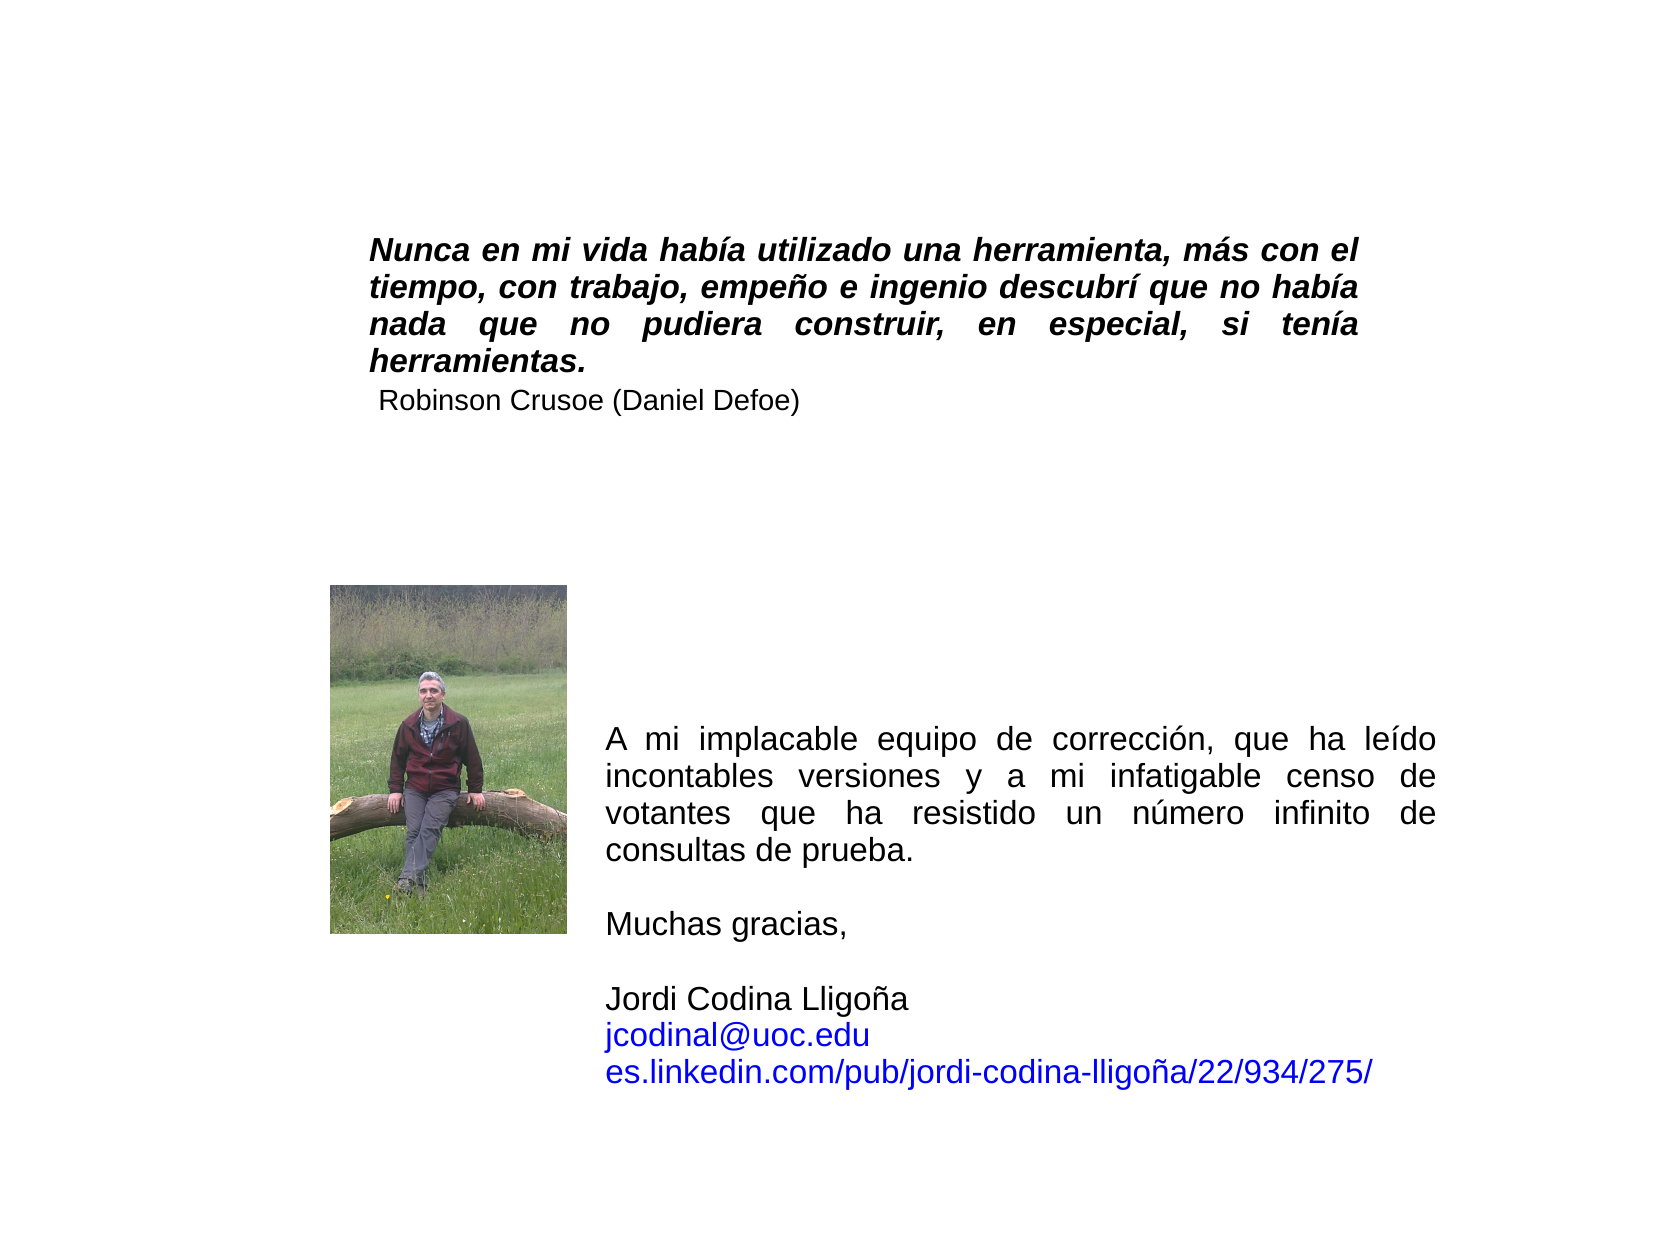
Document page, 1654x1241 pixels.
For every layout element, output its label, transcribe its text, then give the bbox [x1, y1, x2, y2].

text_box A mi implacable equipo de corrección, que ha leído incontables versiones y a mi infatigable censo de votantes que ha resistido un número infinito de consultas de prueba. Muchas gracias, Jordi Codina Lligoña jcodinal@uoc.edu es.linkedin.com/pub/jordi-codina-lligoña/22/934/275/ [590, 639, 1453, 1102]
text_box Nunca en mi vida había utilizado una herramienta, más con el tiempo, con trabajo, empeño e ingenio descubrí que no había nada que no pudiera construir, en especial, si tenía herramientas. Robinson Crusoe (Daniel Defoe) [354, 224, 1375, 461]
picture [330, 585, 567, 934]
